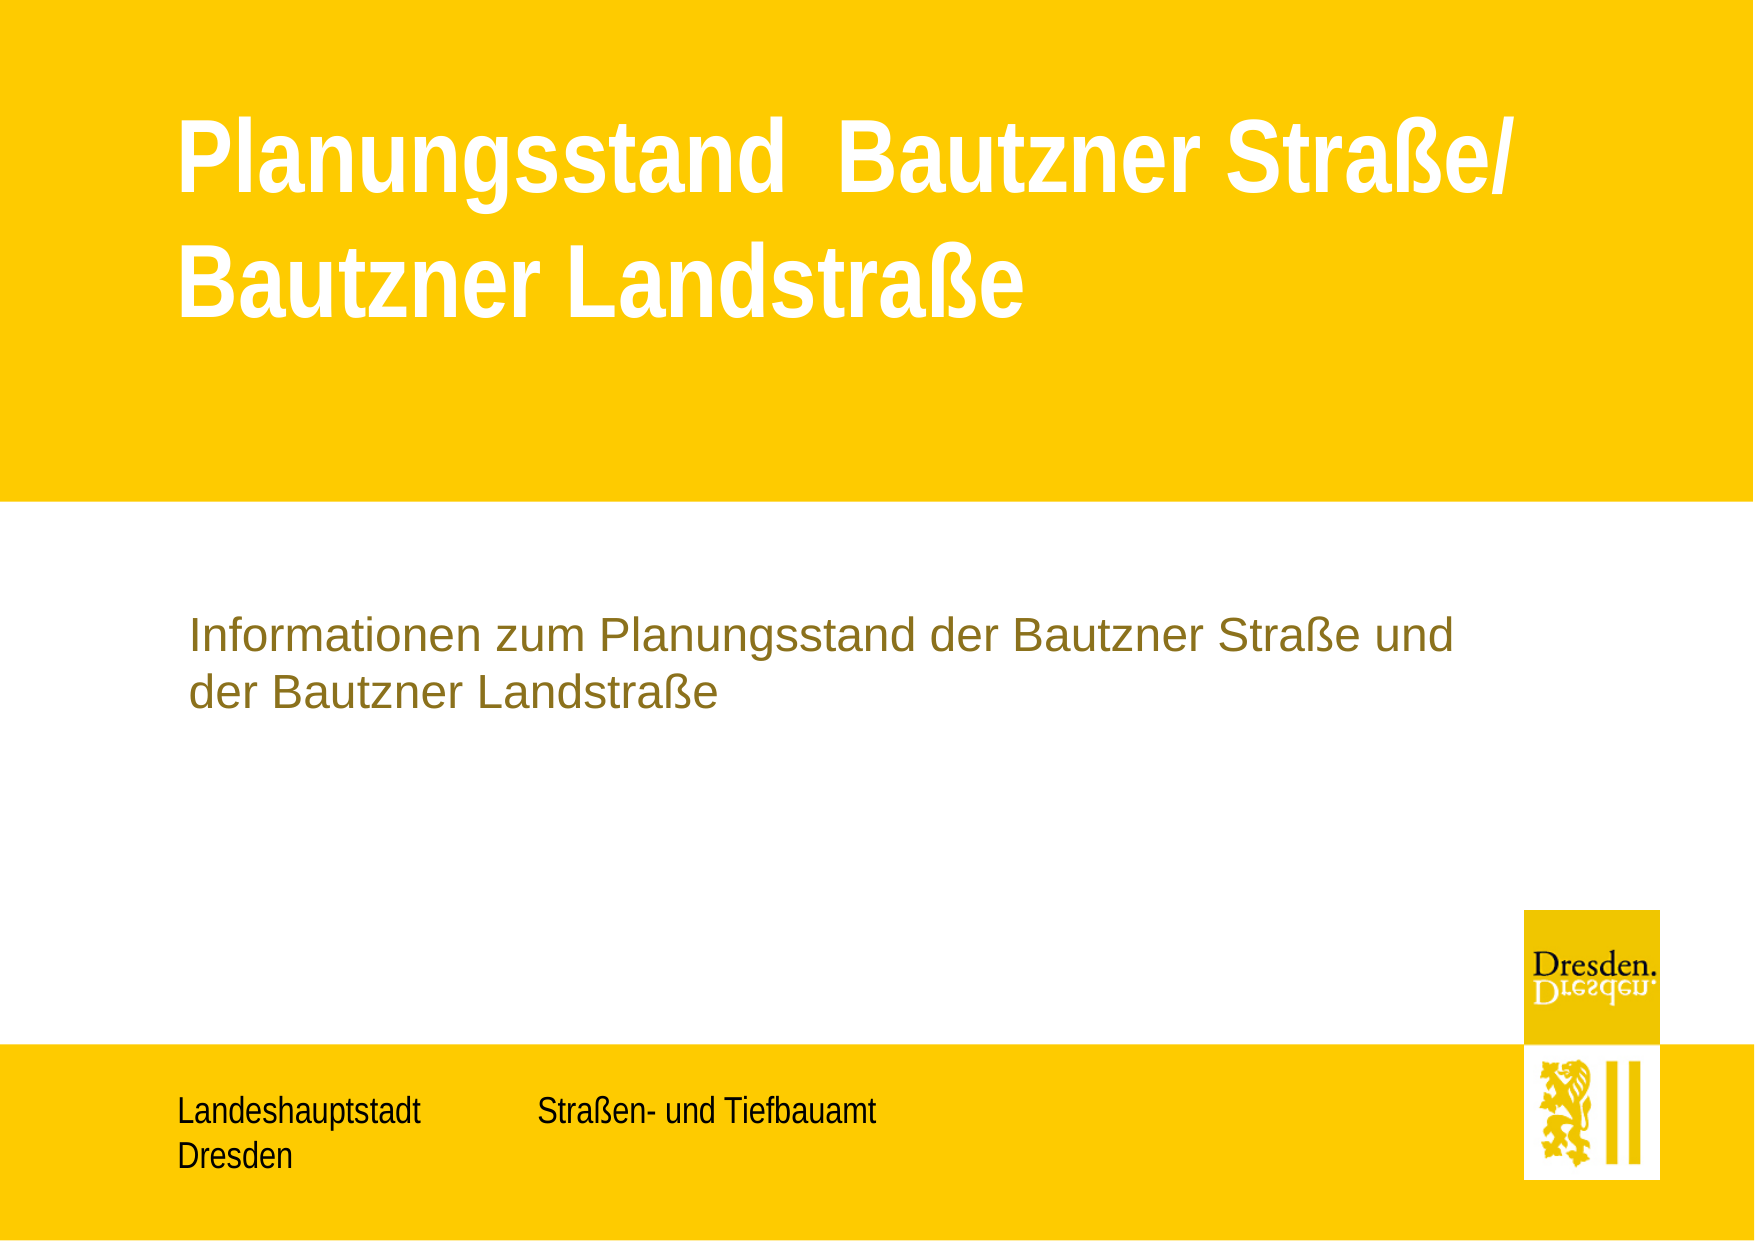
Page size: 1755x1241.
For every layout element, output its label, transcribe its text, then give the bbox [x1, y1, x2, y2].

picture [1524, 910, 1660, 1180]
title Planungsstand Bautzner Straße/ Bautzner Landstraße [176, 88, 1657, 268]
text_box Informationen zum Planungsstand der Bautzner Straße und der Bautzner Landstraße [171, 537, 1488, 728]
